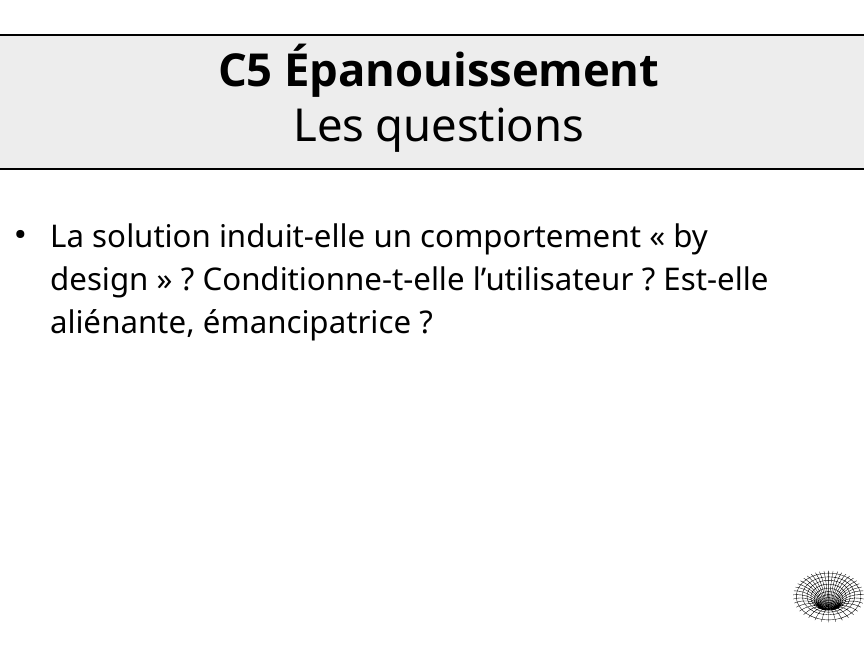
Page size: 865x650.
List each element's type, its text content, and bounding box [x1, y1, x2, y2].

text_box [0, 161, 864, 169]
text_box La solution induit-elle un comportement « by design » ? Conditionne-t-elle l’utilisateur ? Est-elle aliénante, émancipatrice ? [0, 206, 857, 639]
title C5 Épanouissement Les questions [0, 34, 864, 161]
